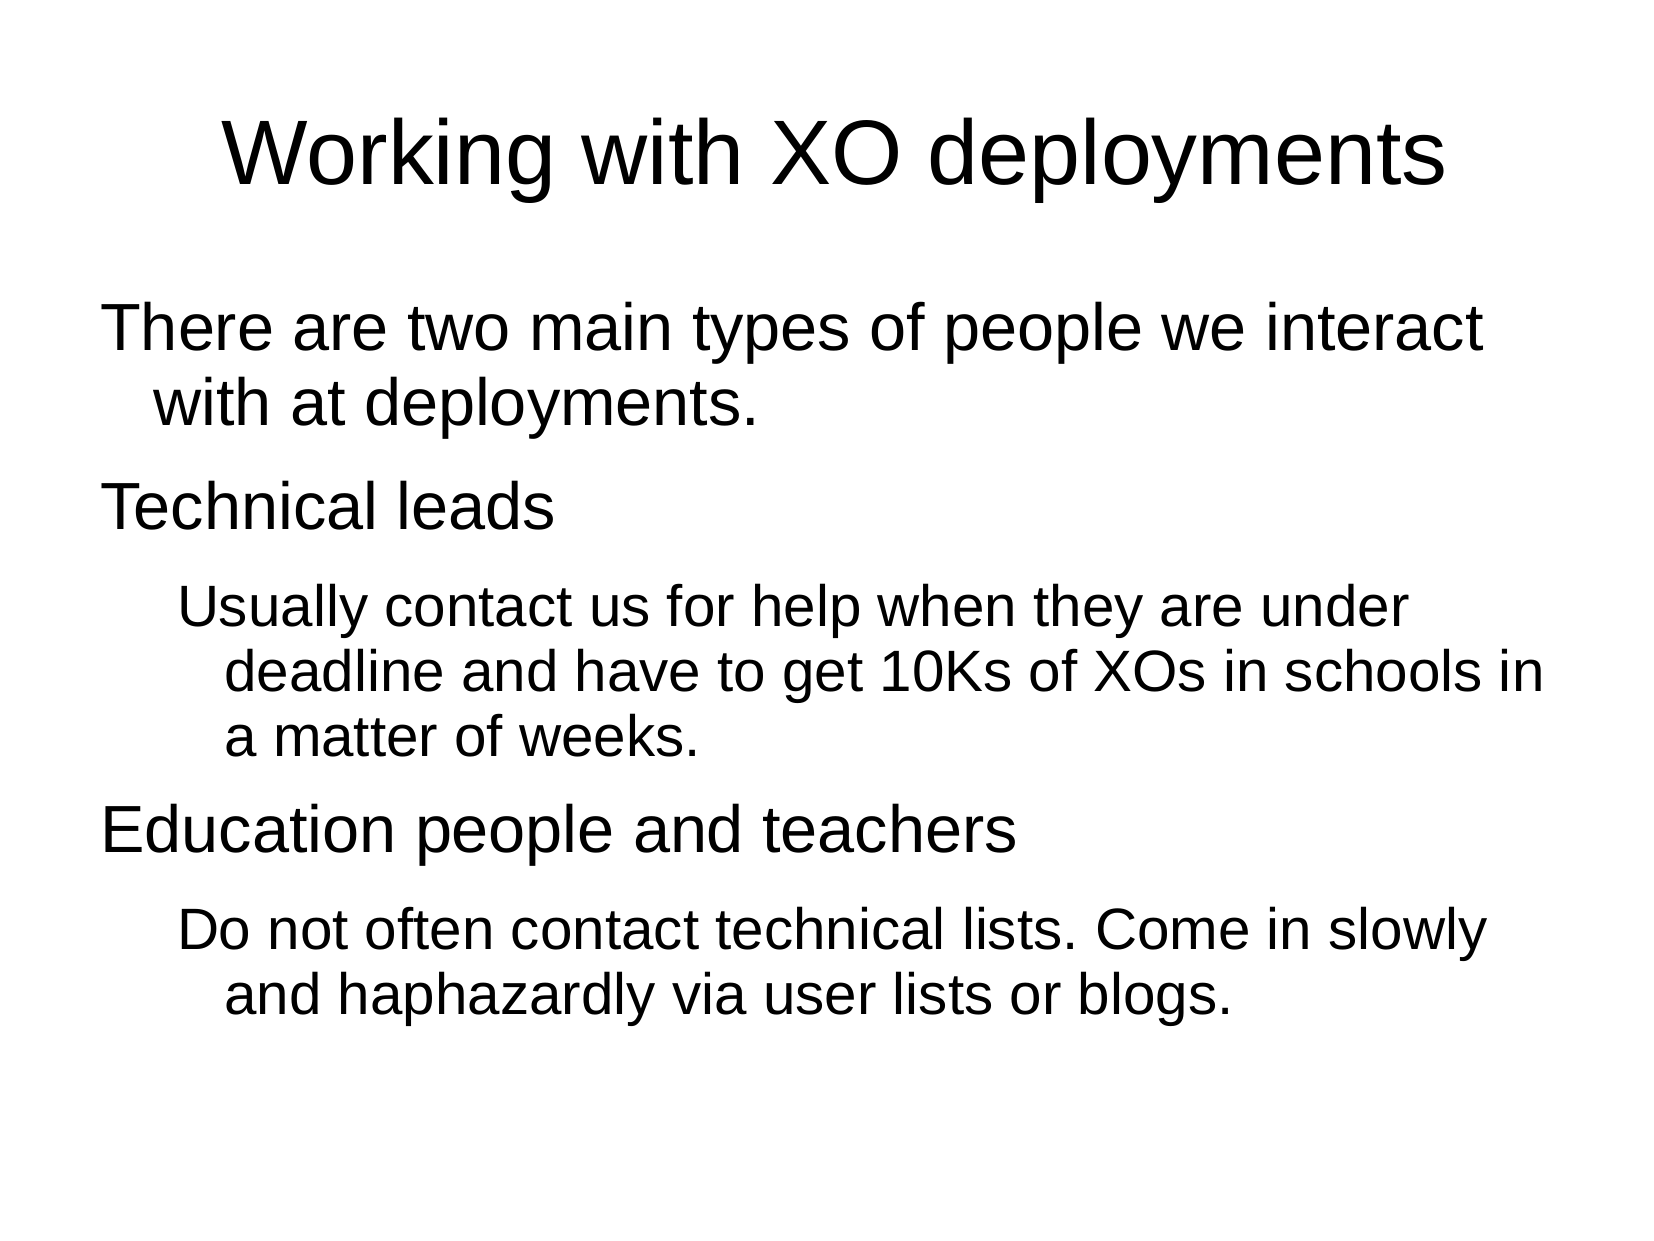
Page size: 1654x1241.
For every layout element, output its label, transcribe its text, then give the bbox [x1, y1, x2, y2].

list There are two main types of people we interact with at deployments. Technical leads Usually contact us for help when they are under deadline and have to get 10Ks of XOs in schools in a matter of weeks. Education people and teachers Do not often contact technical lists. Come in slowly and haphazardly via user lists or blogs. [82, 290, 1571, 1094]
title Working with XO deployments [82, 56, 1571, 250]
